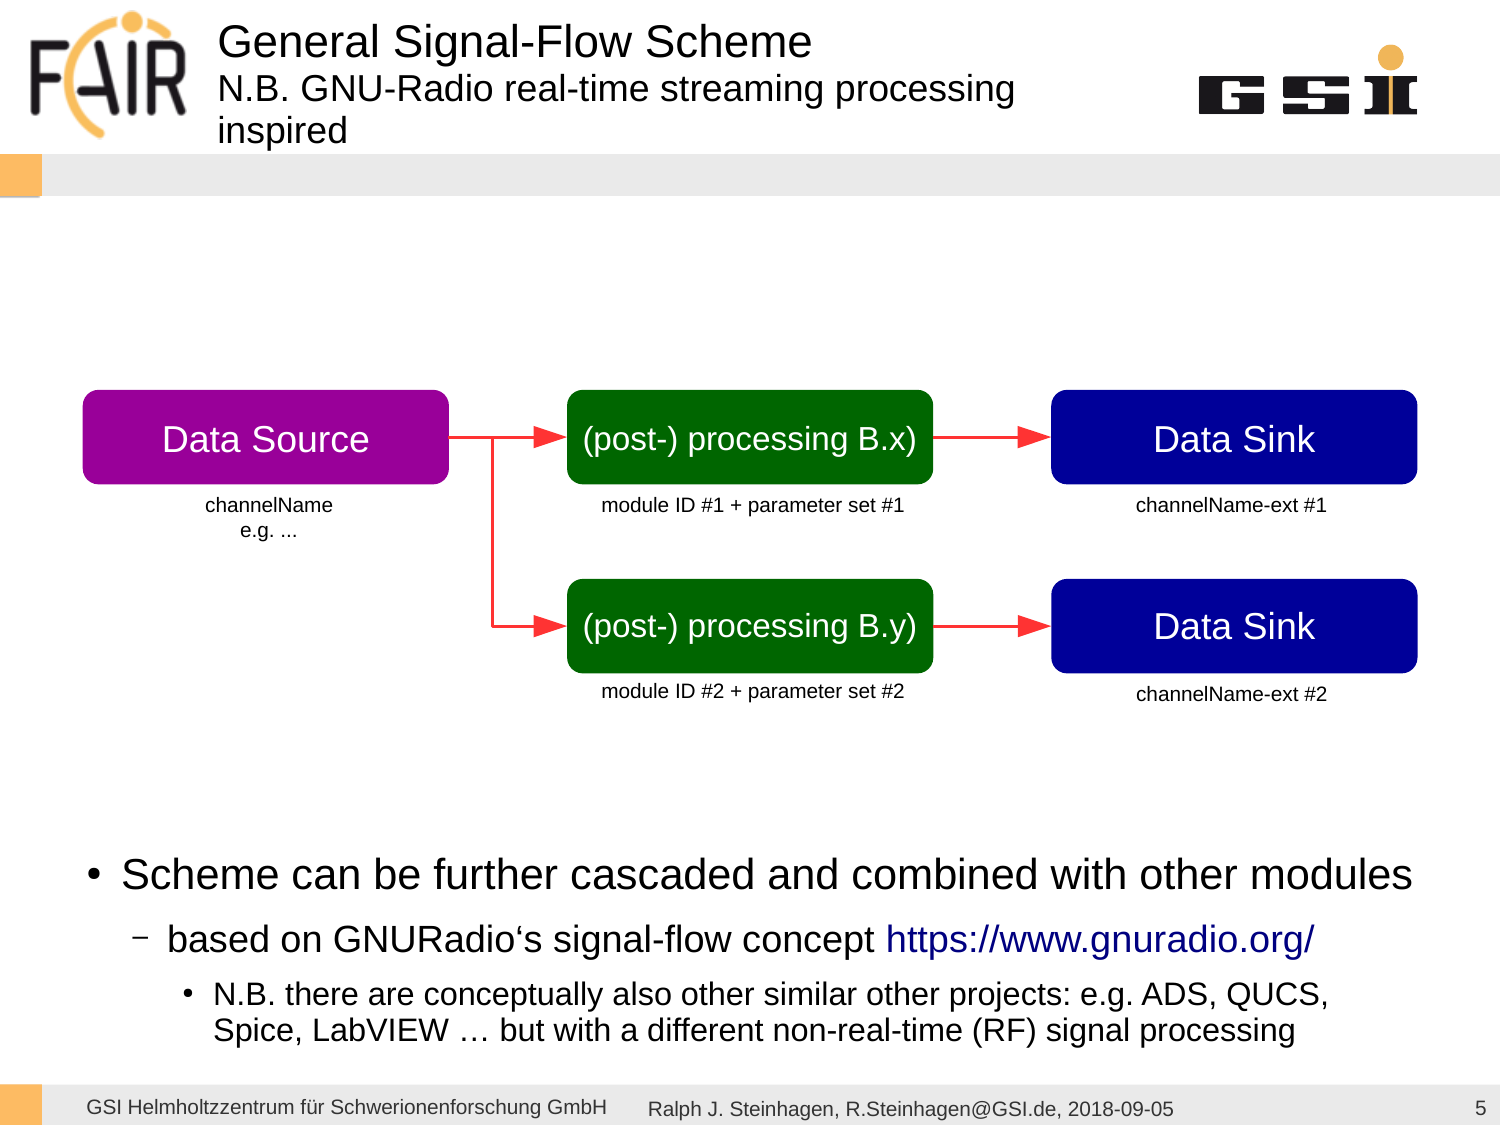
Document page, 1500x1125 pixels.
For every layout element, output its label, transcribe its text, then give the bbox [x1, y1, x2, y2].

text_box channelName e.g. ... [94, 484, 444, 550]
text_box Data Sink [1051, 389, 1418, 484]
text_box Data Source [82, 389, 449, 484]
text_box module ID #1 + parameter set #1 [578, 484, 928, 525]
text_box (post-) processing B.y) [567, 578, 934, 673]
text_box channelName-ext #2 [1057, 673, 1407, 714]
picture [30, 9, 187, 141]
text_box (post-) processing B.x) [567, 389, 934, 484]
picture [1197, 42, 1419, 117]
list Scheme can be further cascaded and combined with other modules based on GNURadio‘s signal-flow concept https://www.gnuradio.org/ N.B. there are conceptually also other similar other projects: e.g. ADS, QUCS, Spice, LabVIEW … but with a different non-real-time (RF) signal processing [75, 850, 1425, 1055]
title General Signal-Flow Scheme N.B. GNU-Radio real-time streaming processing inspired [217, 16, 1109, 152]
text_box channelName-ext #1 [1057, 484, 1406, 525]
text_box Data Sink [1051, 578, 1418, 673]
text_box module ID #2 + parameter set #2 [578, 670, 928, 711]
